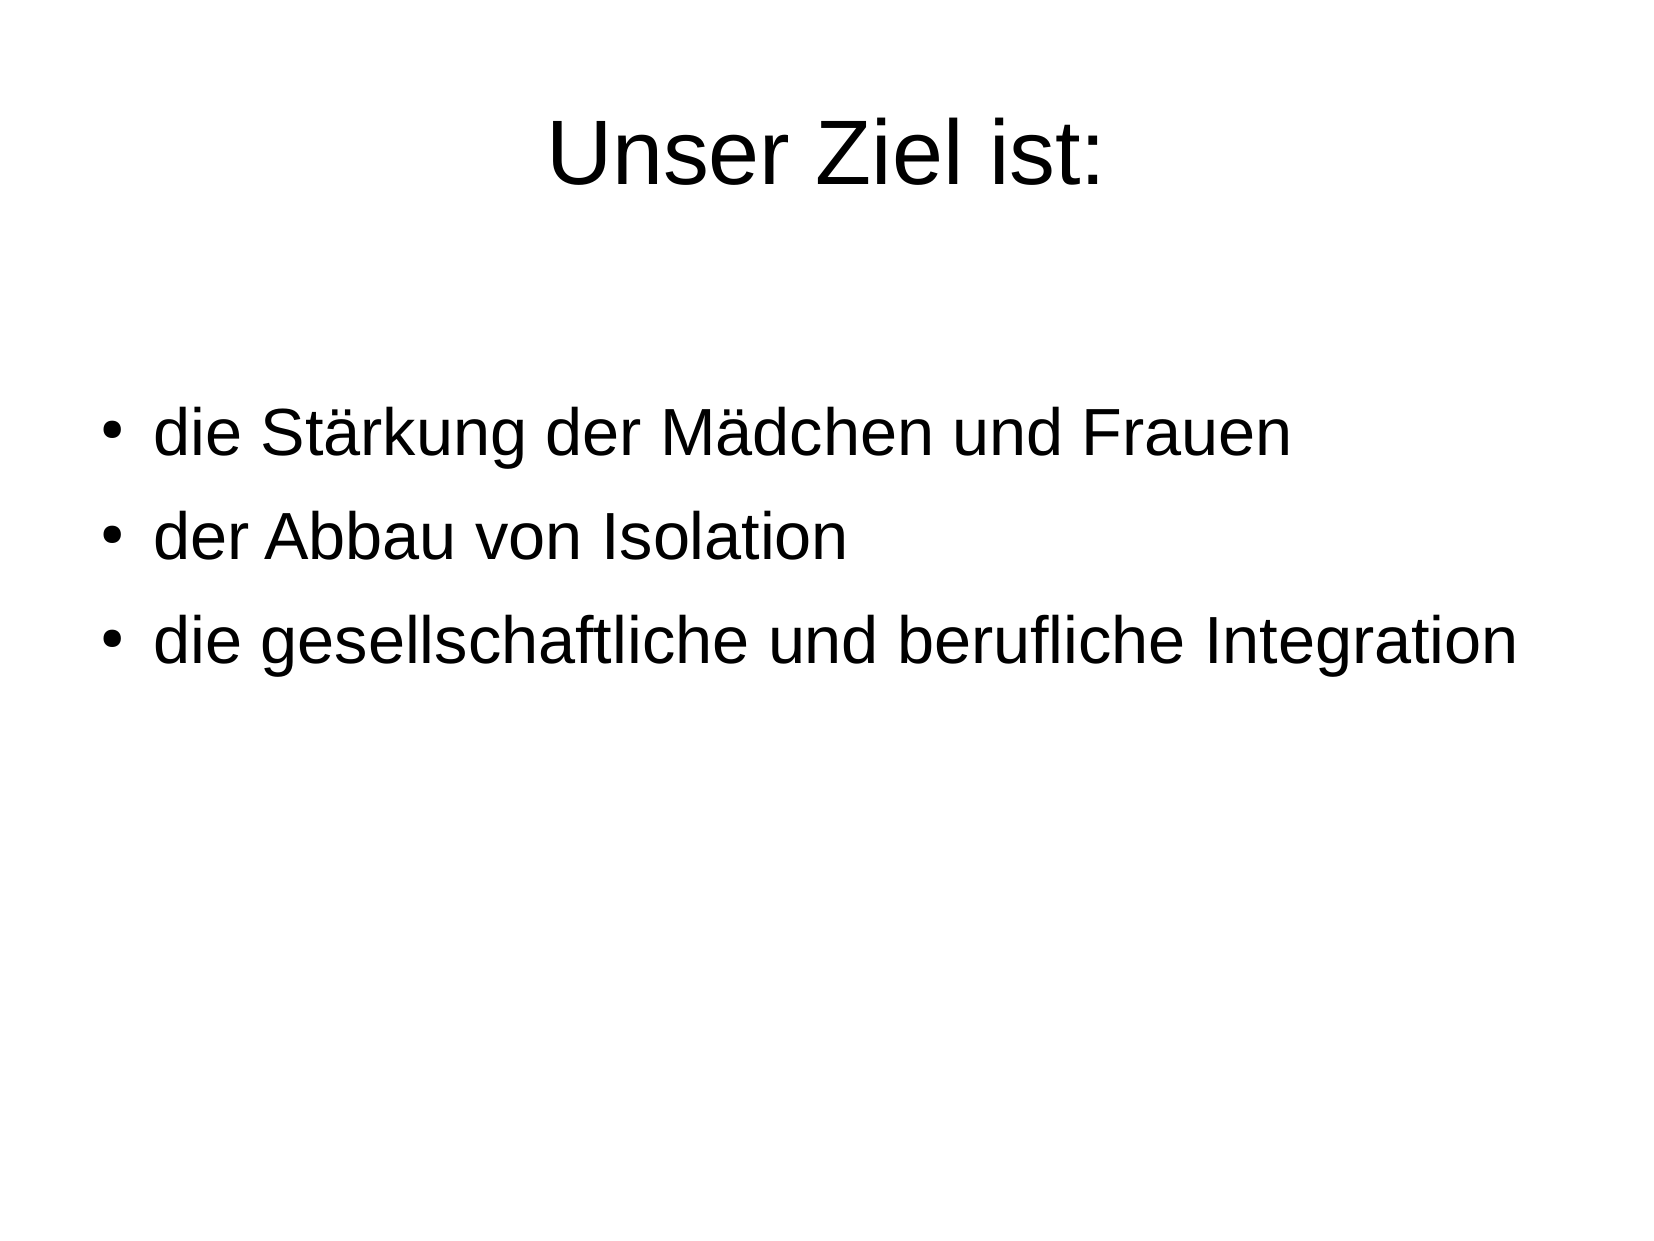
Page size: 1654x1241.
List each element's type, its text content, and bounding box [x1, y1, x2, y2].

title Unser Ziel ist: [82, 49, 1571, 257]
list die Stärkung der Mädchen und Frauen der Abbau von Isolation die gesellschaftliche und berufliche Integration [82, 290, 1571, 1010]
